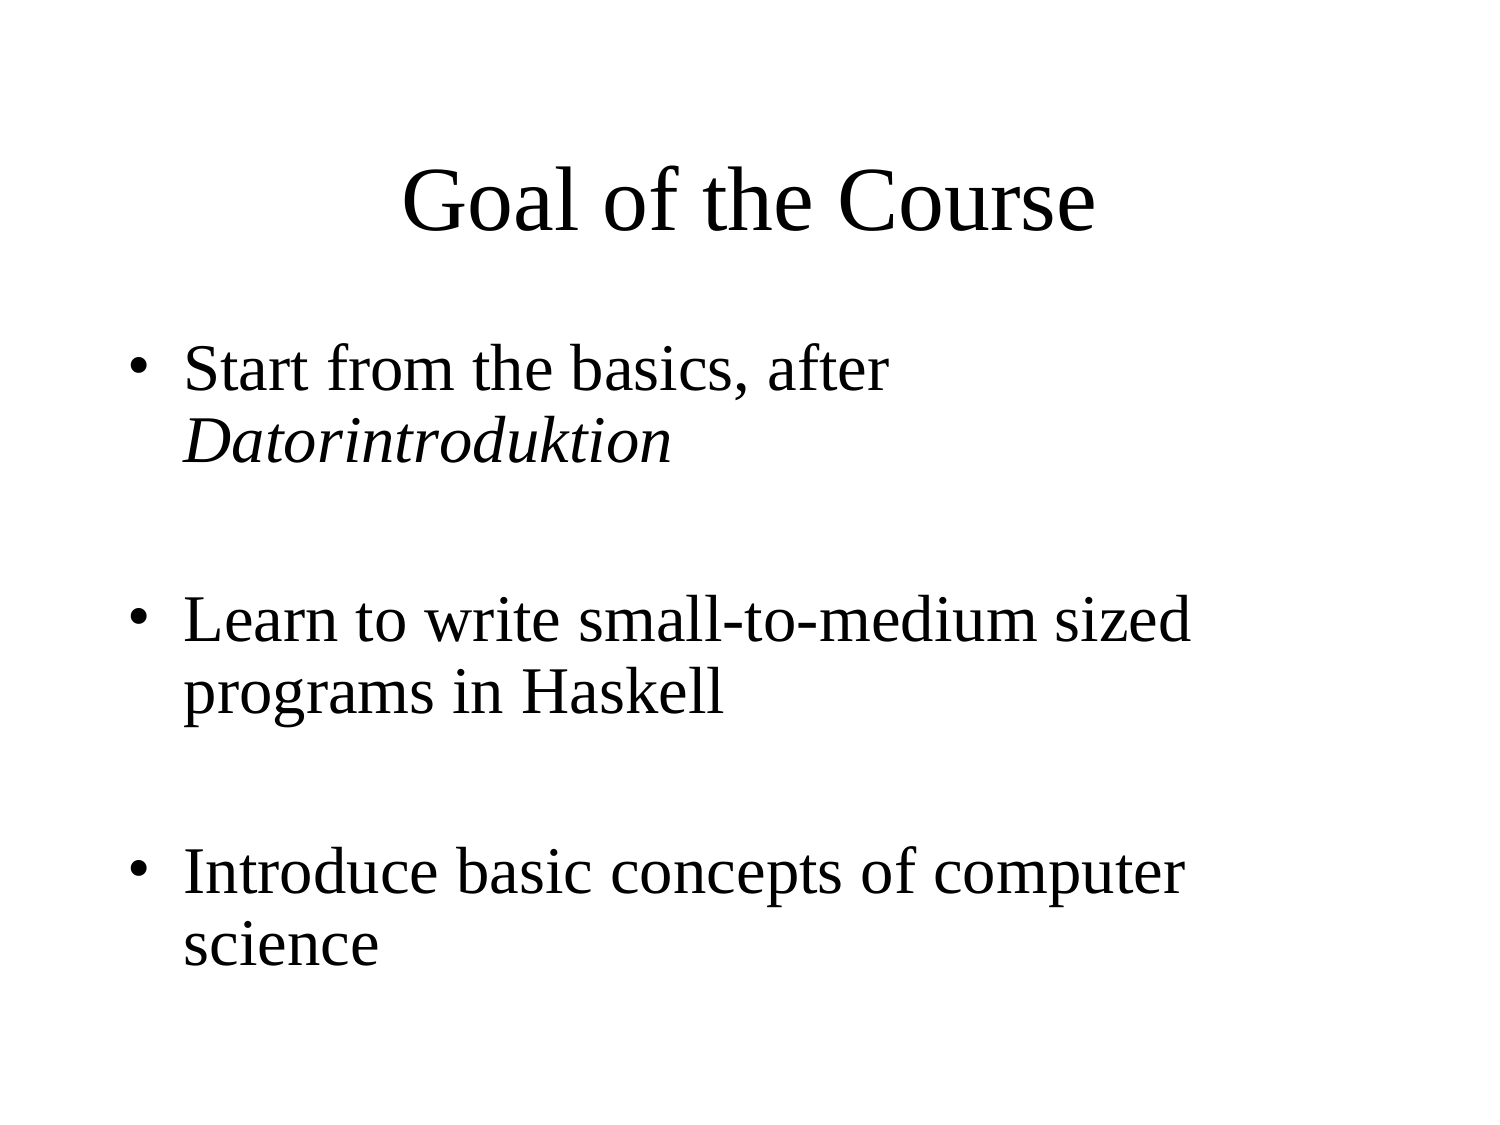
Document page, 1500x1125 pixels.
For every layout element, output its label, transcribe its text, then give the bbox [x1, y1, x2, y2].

title Goal of the Course [112, 99, 1388, 288]
list Start from the basics, after Datorintroduktion Learn to write small-to-medium sized programs in Haskell Introduce basic concepts of computer science [112, 324, 1388, 1000]
